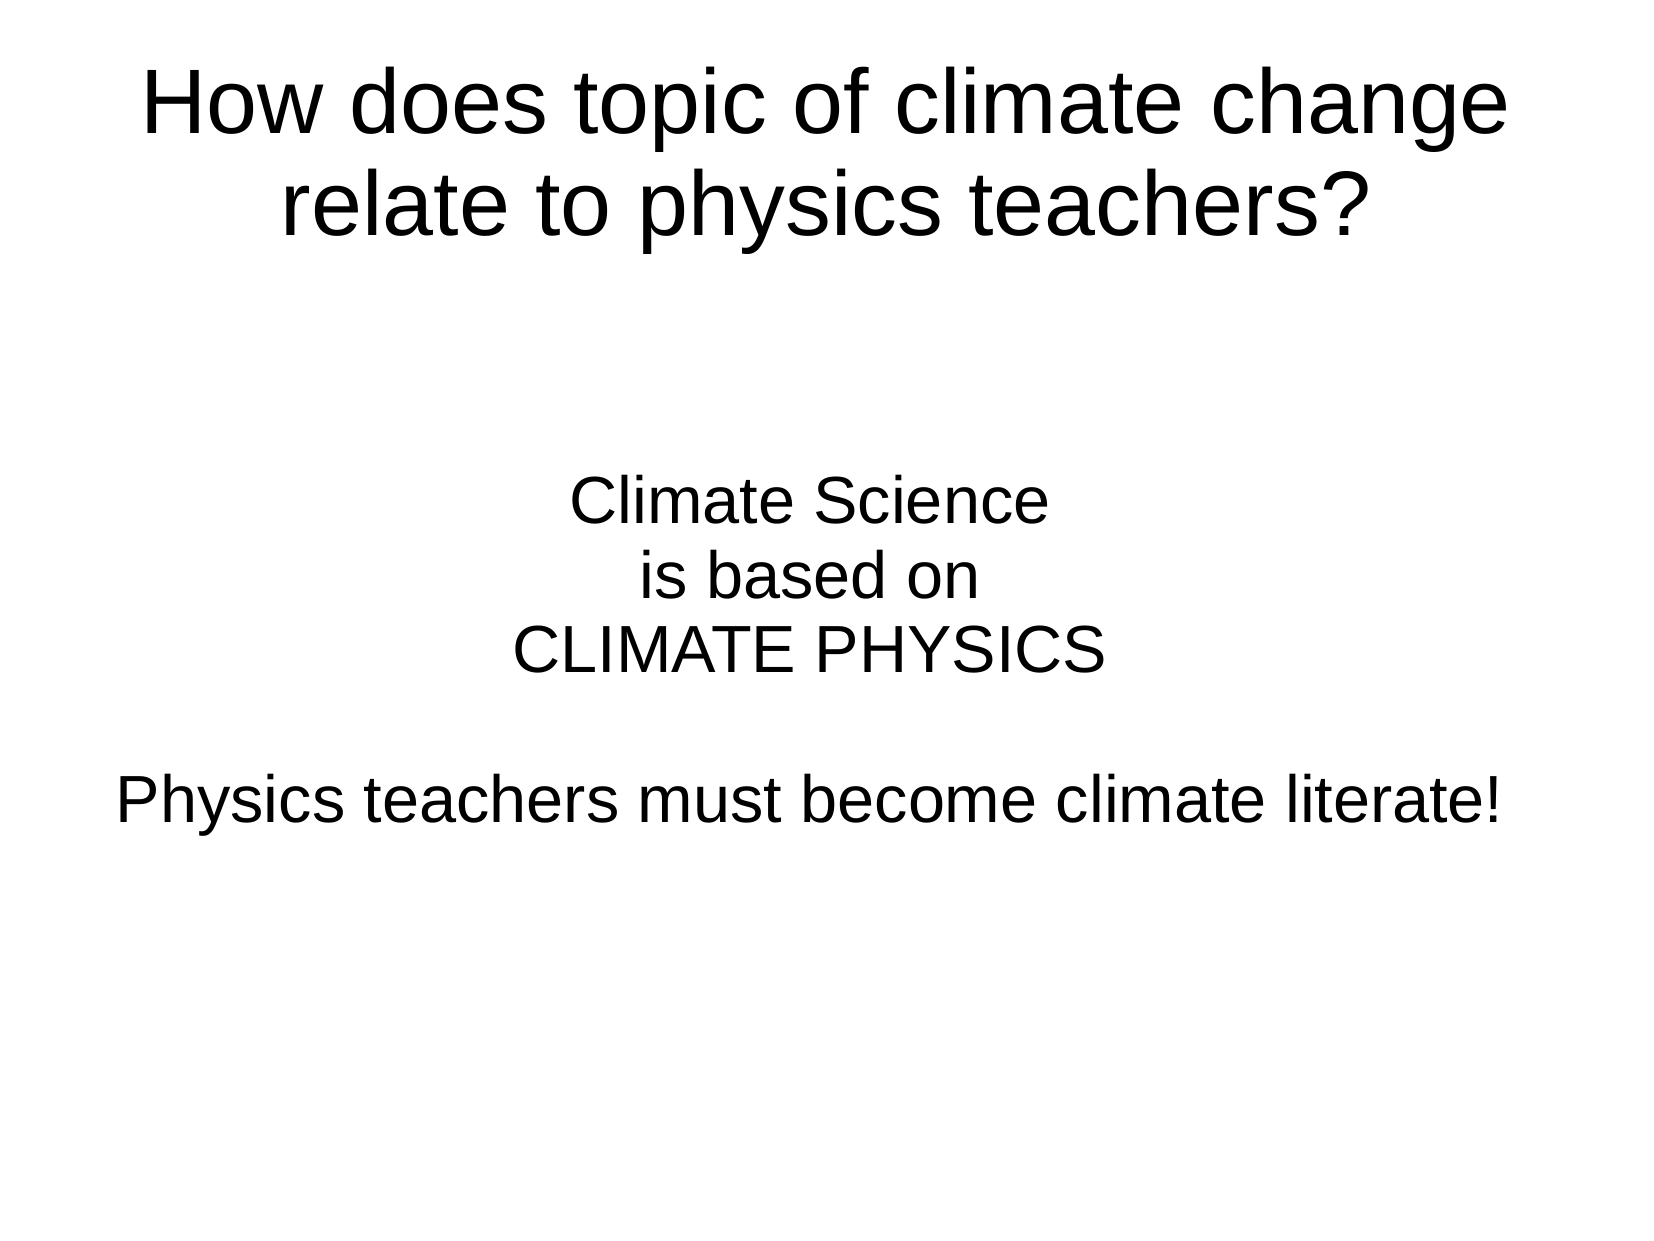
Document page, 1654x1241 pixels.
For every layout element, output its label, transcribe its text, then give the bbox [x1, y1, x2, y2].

title How does topic of climate change relate to physics teachers? [82, 49, 1571, 257]
subtitle Climate Science is based on CLIMATE PHYSICS Physics teachers must become climate literate! [82, 290, 1538, 1010]
